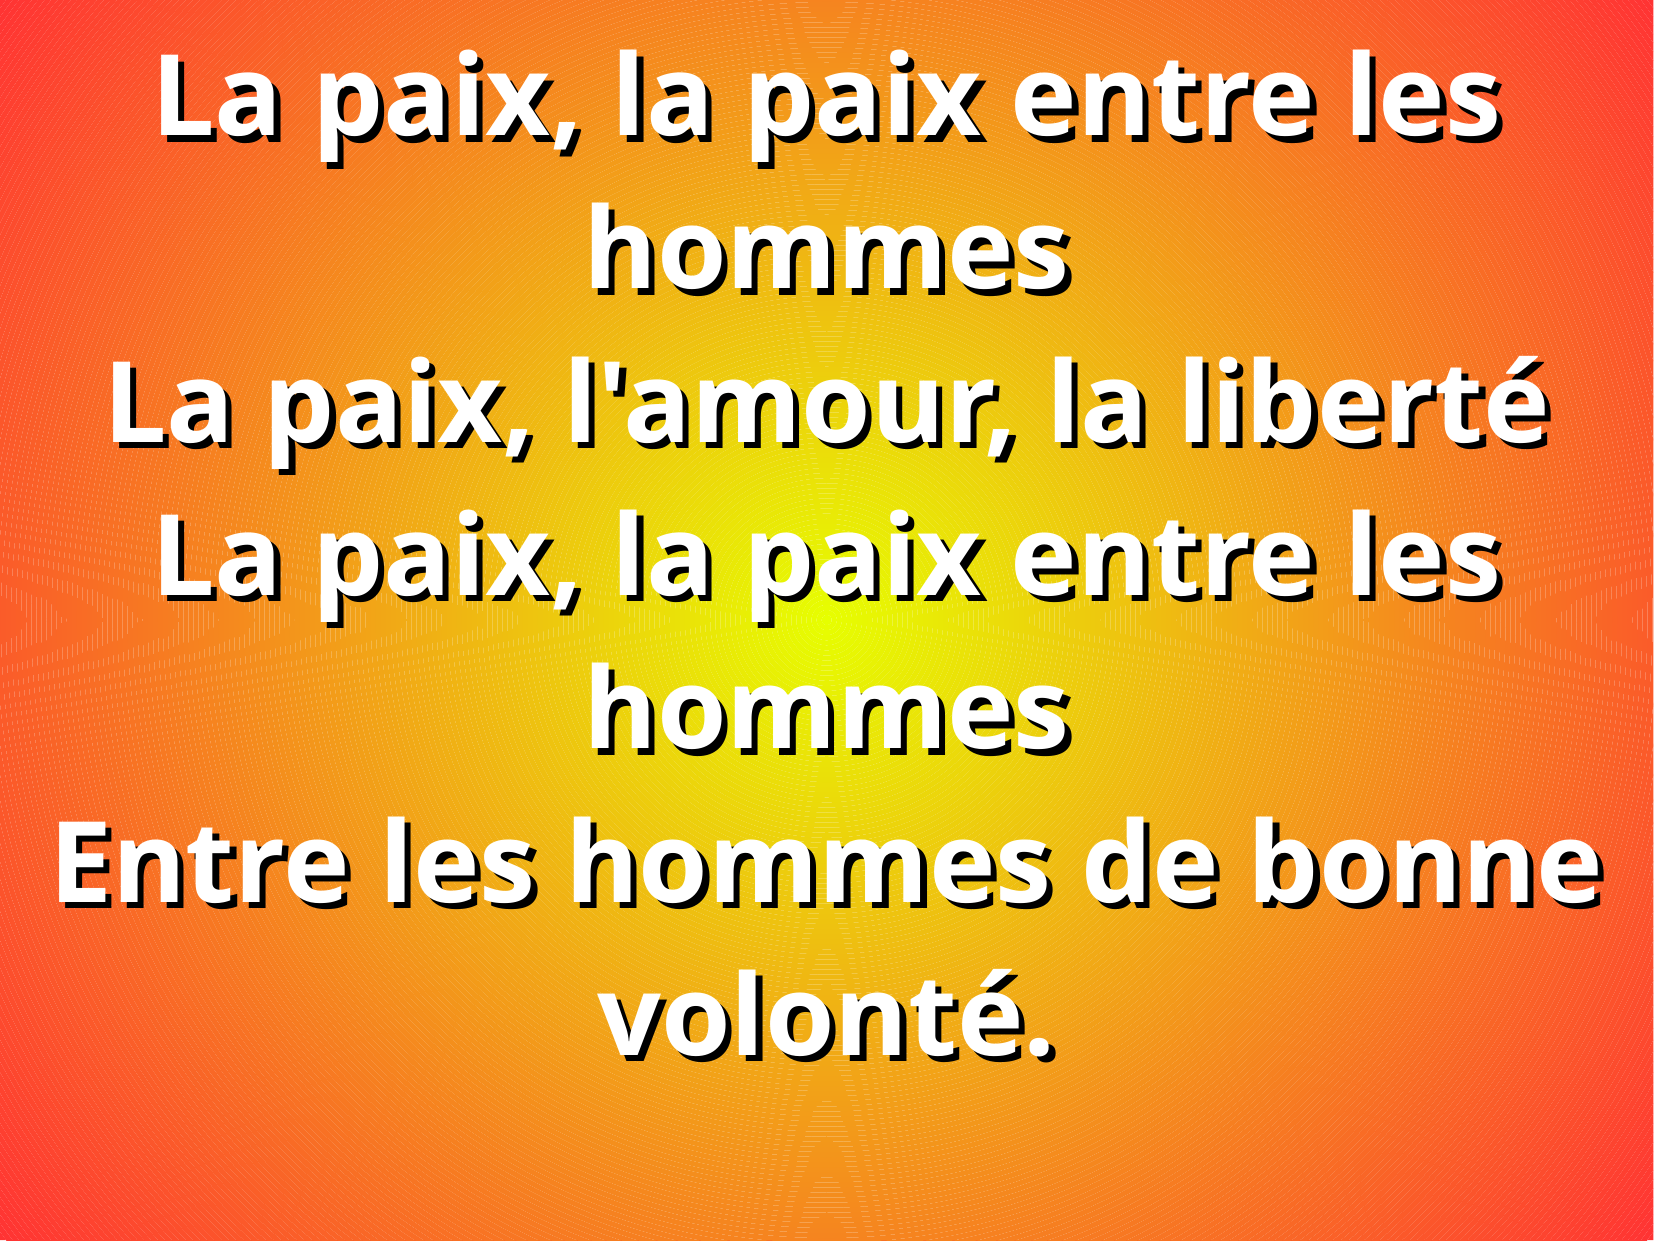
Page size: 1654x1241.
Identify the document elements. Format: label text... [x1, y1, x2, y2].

list La paix, la paix entre les hommes La paix, l'amour, la liberté La paix, la paix entre les hommes Entre les hommes de bonne volonté. [29, 15, 1625, 1241]
